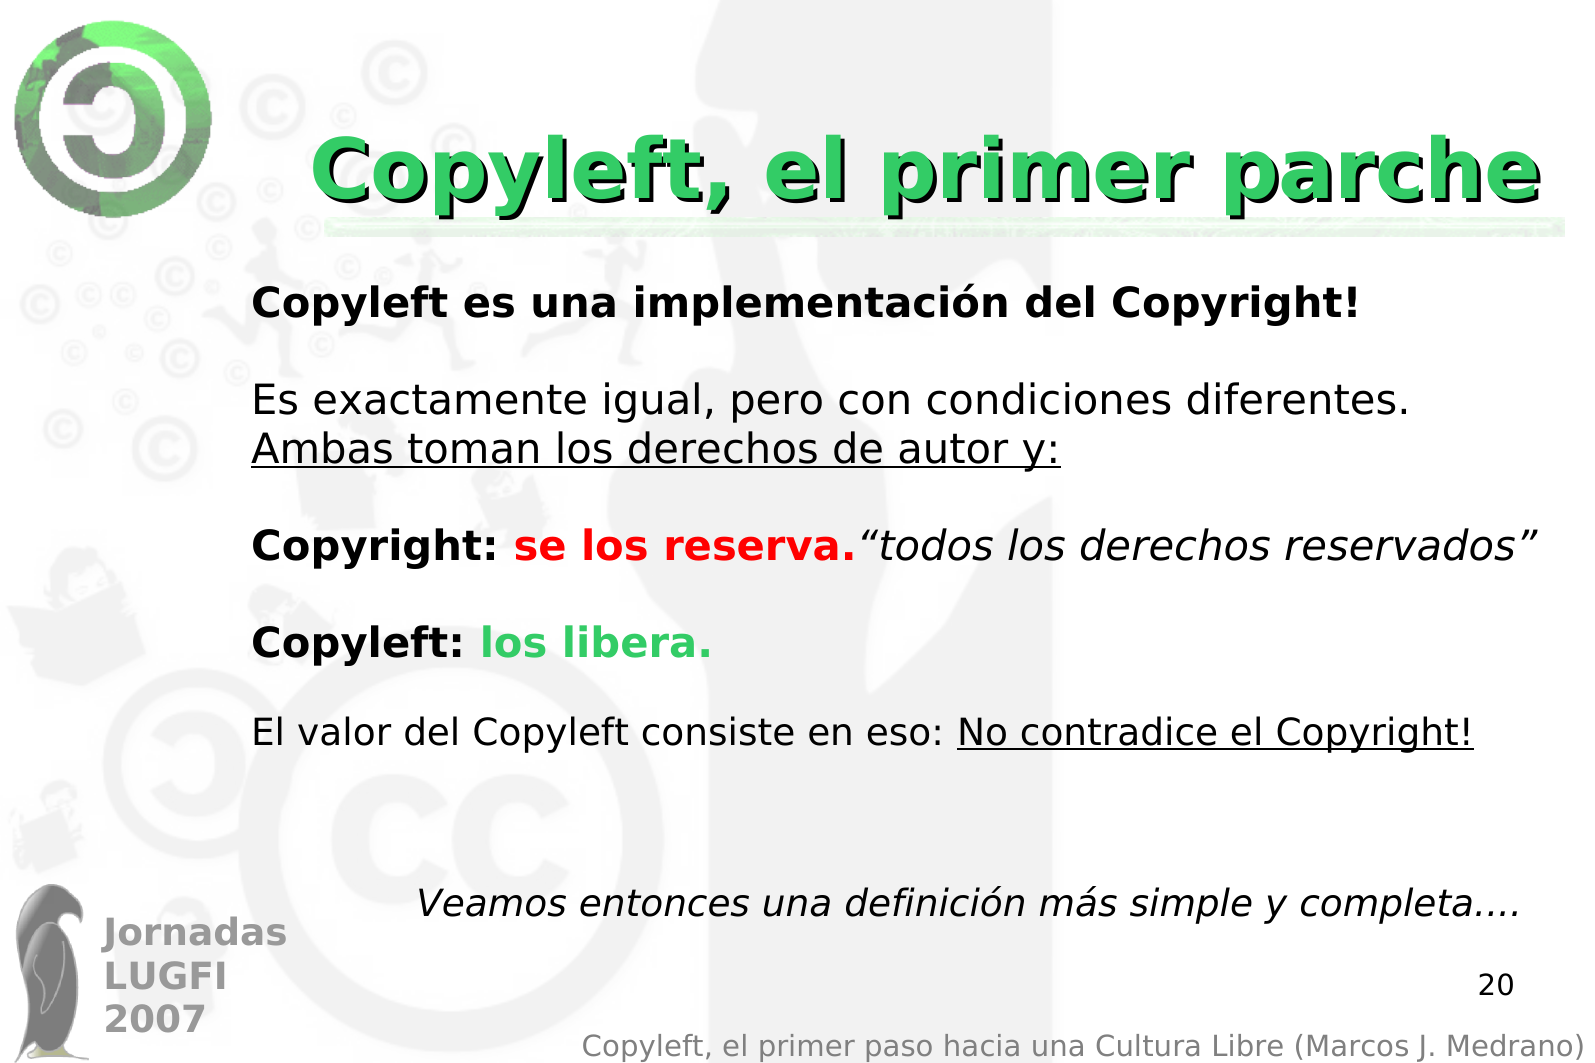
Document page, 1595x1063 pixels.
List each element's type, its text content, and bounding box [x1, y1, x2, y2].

text_box Copyleft es una implementación del Copyright! Es exactamente igual, pero con condiciones diferentes. Ambas toman los derechos de autor y: Copyright: se los reserva.“todos los derechos reservados” Copyleft: los libera. El valor del Copyleft consiste en eso: No contradice el Copyright! [236, 271, 1565, 849]
text_box Copyleft, el primer parche [295, 114, 1589, 233]
text_box Veamos entonces una definición más simple y completa.... [401, 874, 1539, 934]
